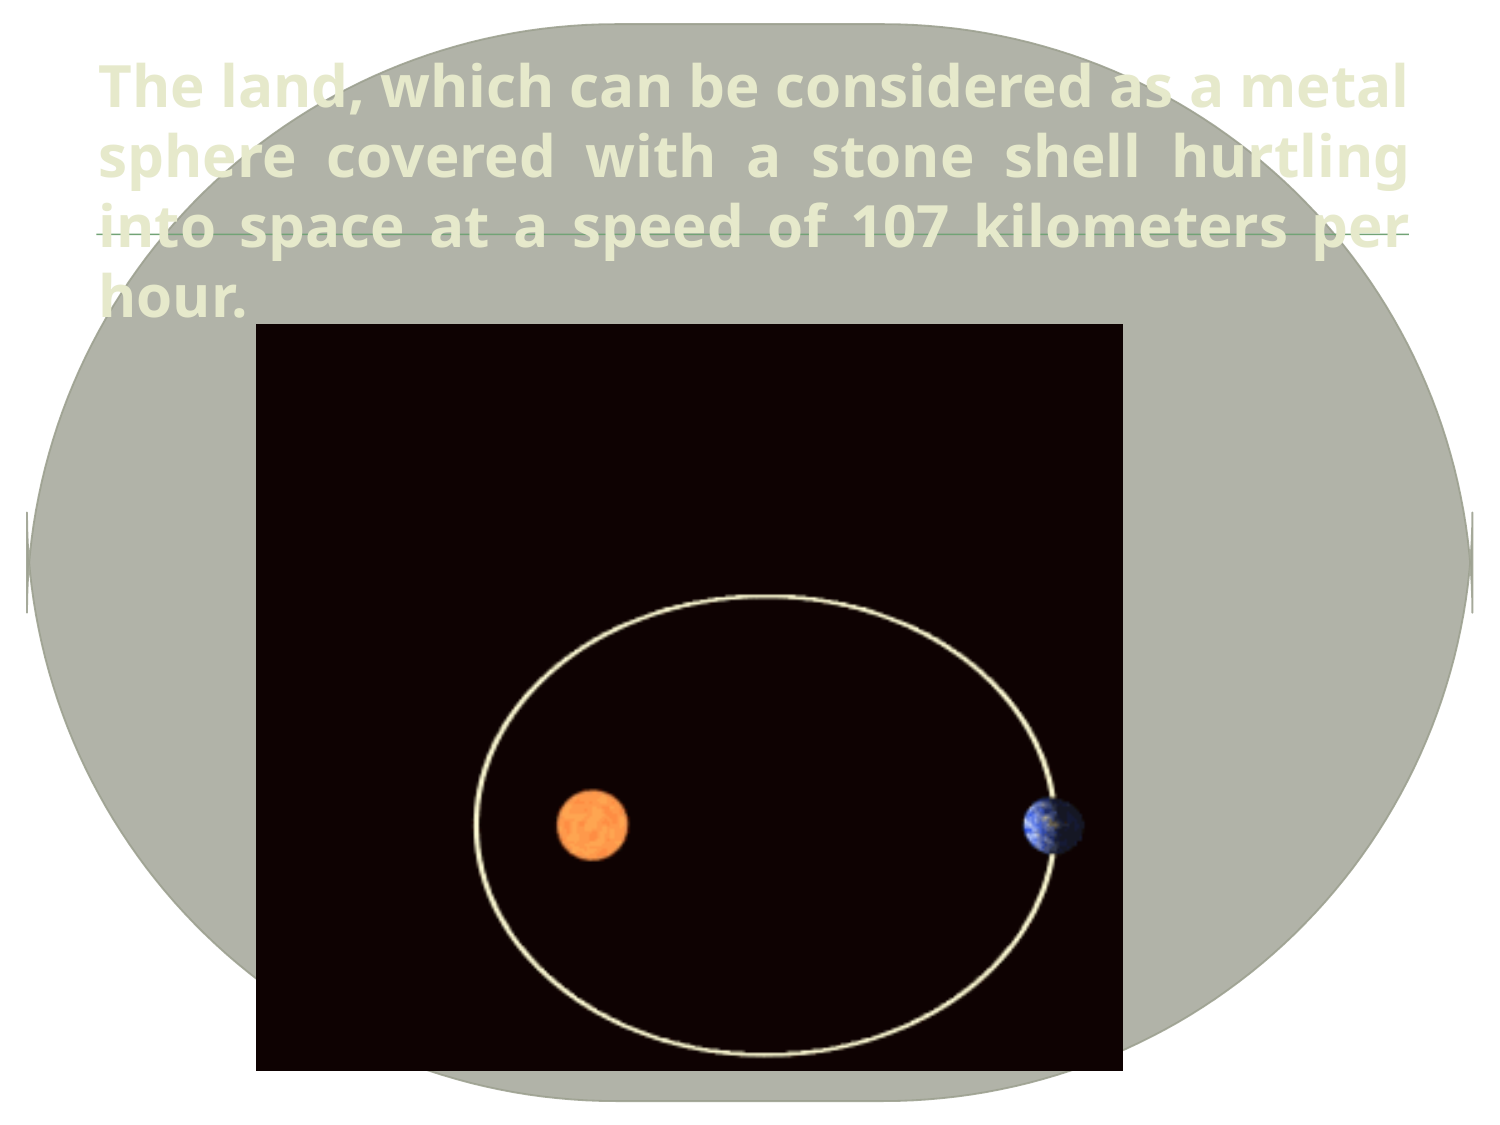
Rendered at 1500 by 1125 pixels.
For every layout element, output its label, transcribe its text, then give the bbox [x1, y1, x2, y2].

title The land, which can be considered as a metal sphere covered with a stone shell hurtling into space at a speed of 107 kilometers per hour. [75, 41, 1425, 338]
picture [256, 324, 1123, 1071]
